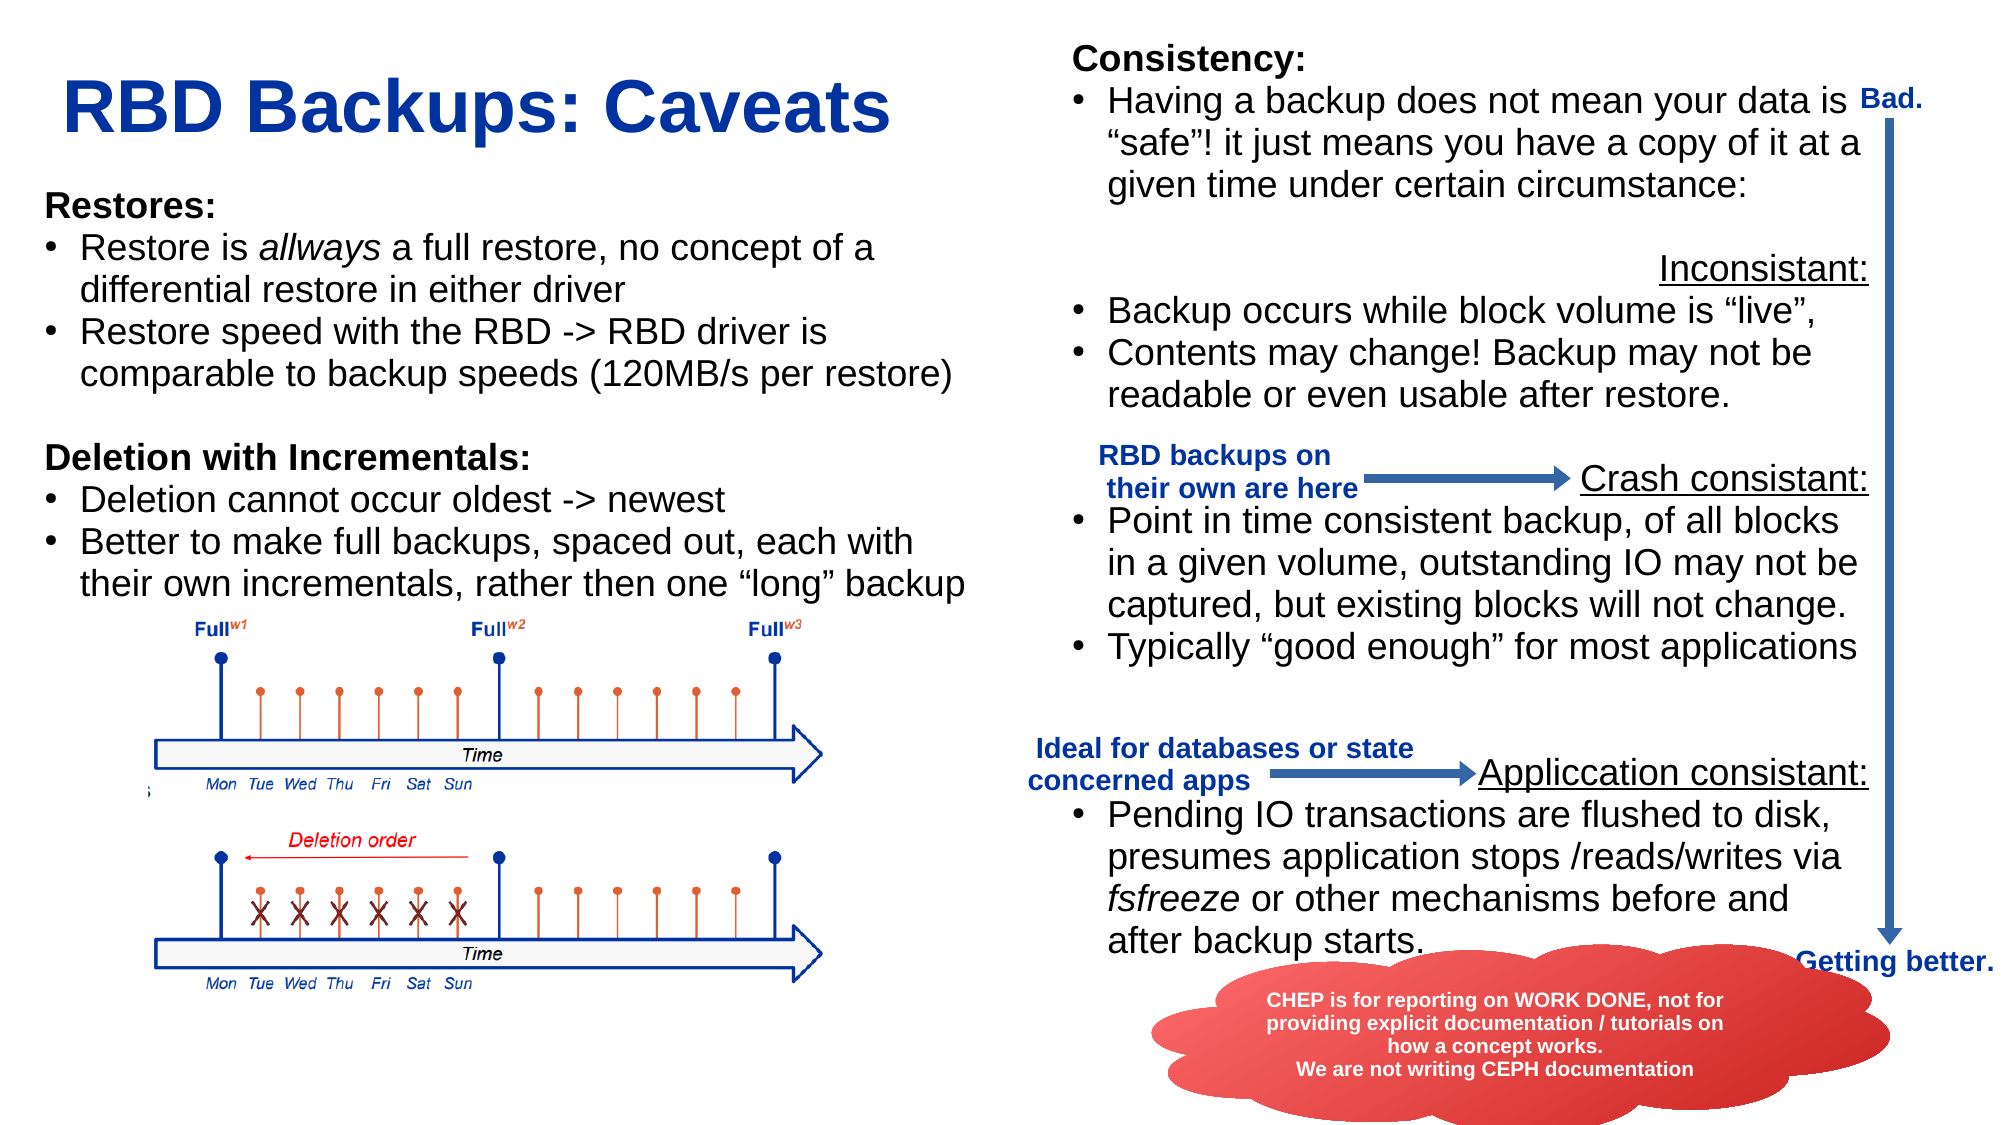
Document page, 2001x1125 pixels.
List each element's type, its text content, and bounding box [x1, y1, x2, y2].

text_box Ideal for databases or state concerned apps [1027, 731, 1530, 798]
text_box Restores: Restore is allways a full restore, no concept of a differential restore in either driver Restore speed with the RBD -> RBD driver is comparable to backup speeds (120MB/s per restore) Deletion with Incrementals: Deletion cannot occur oldest -> newest Better to make full backups, spaced out, each with their own incrementals, rather then one “long” backup [29, 177, 1004, 696]
picture [148, 614, 833, 997]
text_box Getting better. [1795, 944, 2000, 1011]
text_box Bad. [1860, 82, 2000, 148]
text_box RBD backups on their own are here [1098, 439, 1512, 538]
text_box RBD Backups: Caveats [62, 64, 893, 154]
text_box CHEP is for reporting on WORK DONE, not for providing explicit documentation / tutorials on how a concept works. We are not writing CEPH documentation [1151, 944, 1890, 1125]
text_box Consistency: Having a backup does not mean your data is “safe”! it just means you have a copy of it at a given time under certain circumstance: Inconsistant: Backup occurs while block volume is “live”, Contents may change! Backup may not be readable or even usable after restore. Crash consistant: Point in time consistent backup, of all blocks in a given volume, outstanding IO may not be captured, but existing blocks will not change. Typically “good enough” for most applications Appliccation consistant: Pending IO transactions are flushed to disk, presumes application stops /reads/writes via fsfreeze or other mechanisms before and after backup starts. [1057, 30, 1884, 970]
